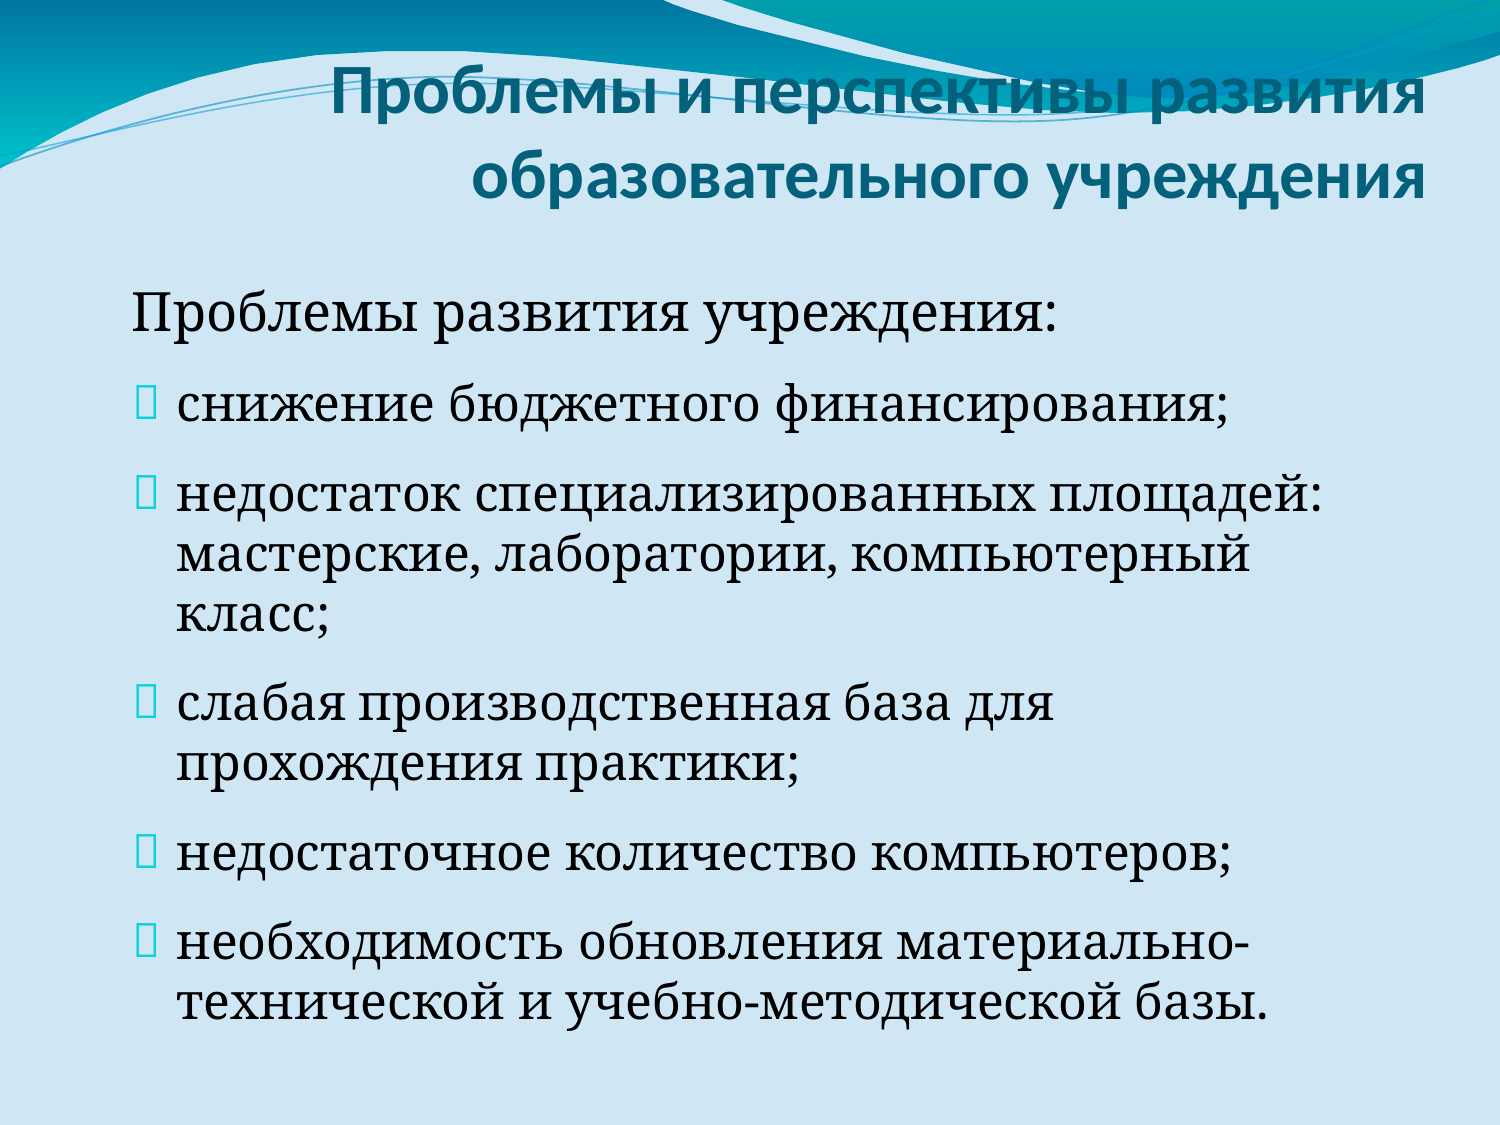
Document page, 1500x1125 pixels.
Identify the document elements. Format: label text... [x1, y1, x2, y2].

title Проблемы и перспективы развития образовательного учреждения [93, 35, 1444, 223]
list Проблемы развития учреждения: снижение бюджетного финансирования; недостаток специализированных площадей: мастерские, лаборатории, компьютерный класс; слабая производственная база для прохождения практики; недостаточное количество компьютеров; необходимость обновления материально-технической и учебно-методической базы. [117, 269, 1421, 1012]
